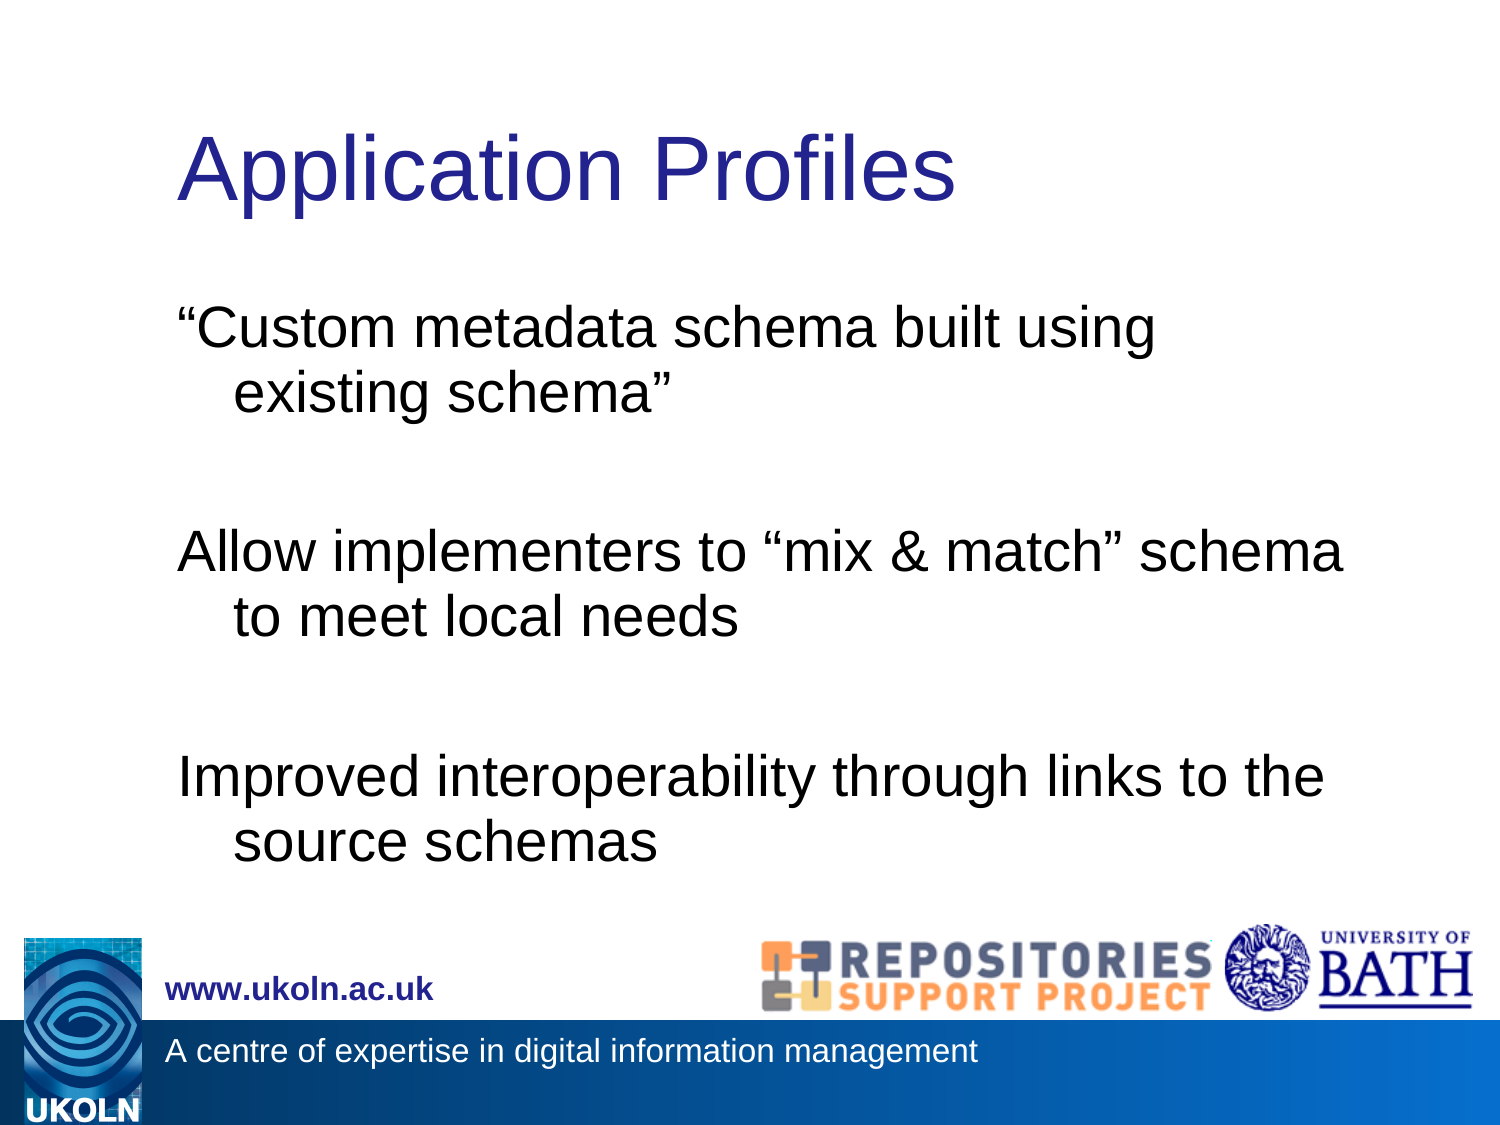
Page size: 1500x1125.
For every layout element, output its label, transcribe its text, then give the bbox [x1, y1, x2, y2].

picture [24, 950, 142, 1125]
picture [1375, 924, 1473, 1015]
title Application Profiles [162, 87, 1375, 250]
list “Custom metadata schema built using existing schema” Allow implementers to “mix & match” schema to meet local needs Improved interoperability through links to the source schemas [162, 287, 1375, 1125]
